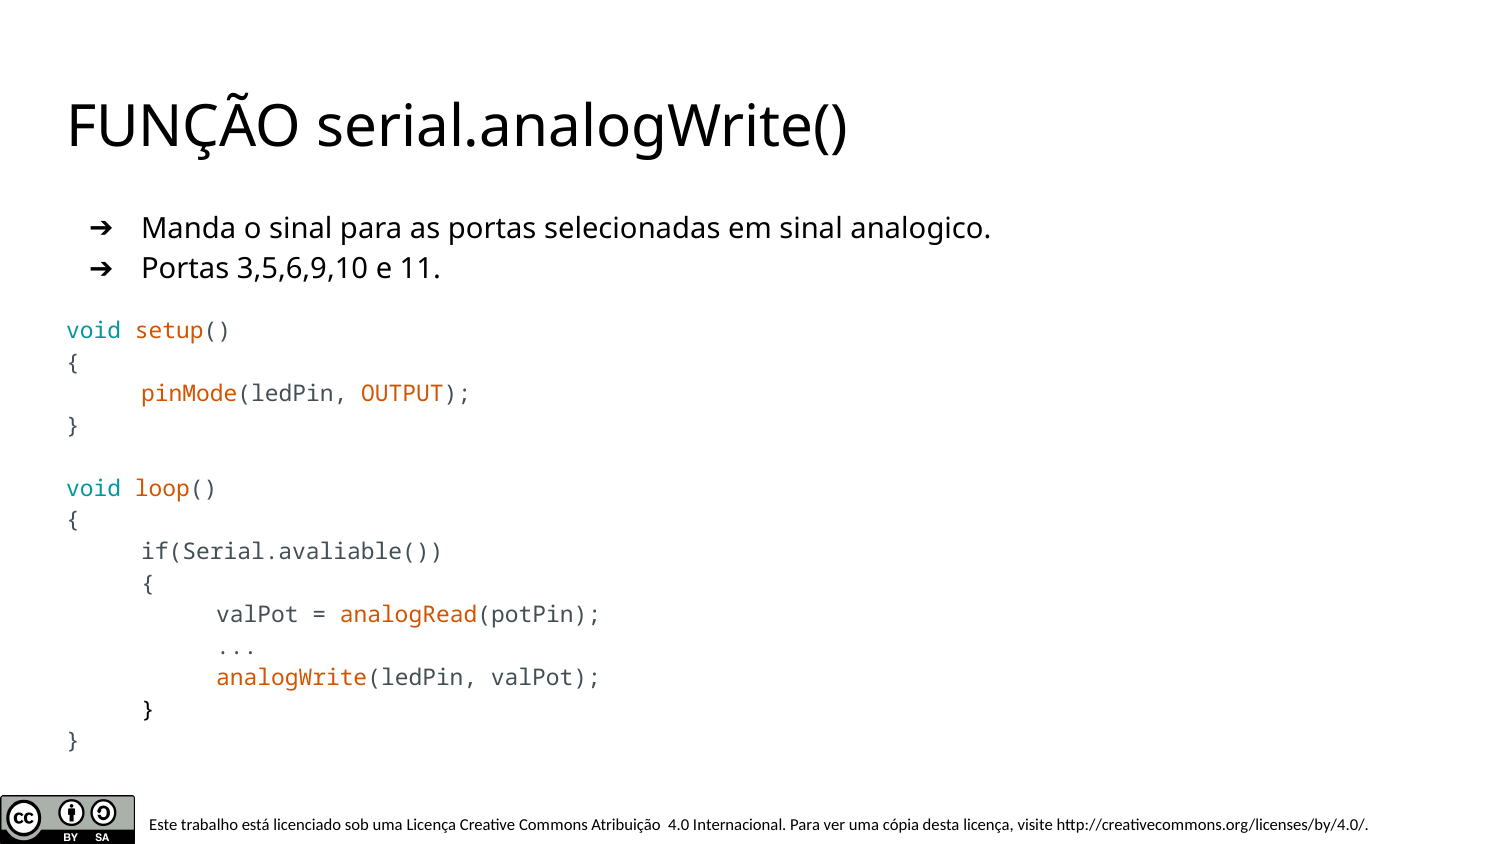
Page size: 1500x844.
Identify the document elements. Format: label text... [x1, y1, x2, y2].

list Manda o sinal para as portas selecionadas em sinal analogico. Portas 3,5,6,9,10 e 11. [51, 189, 1449, 750]
title FUNÇÃO serial.analogWrite() [51, 72, 1449, 167]
text_box void setup() { pinMode(ledPin, OUTPUT); } void loop() { if(Serial.avaliable()) { valPot = analogRead(potPin); ... analogWrite(ledPin, valPot); } } [51, 296, 1411, 745]
text_box Este trabalho está licenciado sob uma Licença Creative Commons Atribuição 4.0 Internacional. Para ver uma cópia desta licença, visite http://creativecommons.org/licenses/by/4.0/. [134, 795, 1500, 844]
picture [0, 795, 134, 844]
